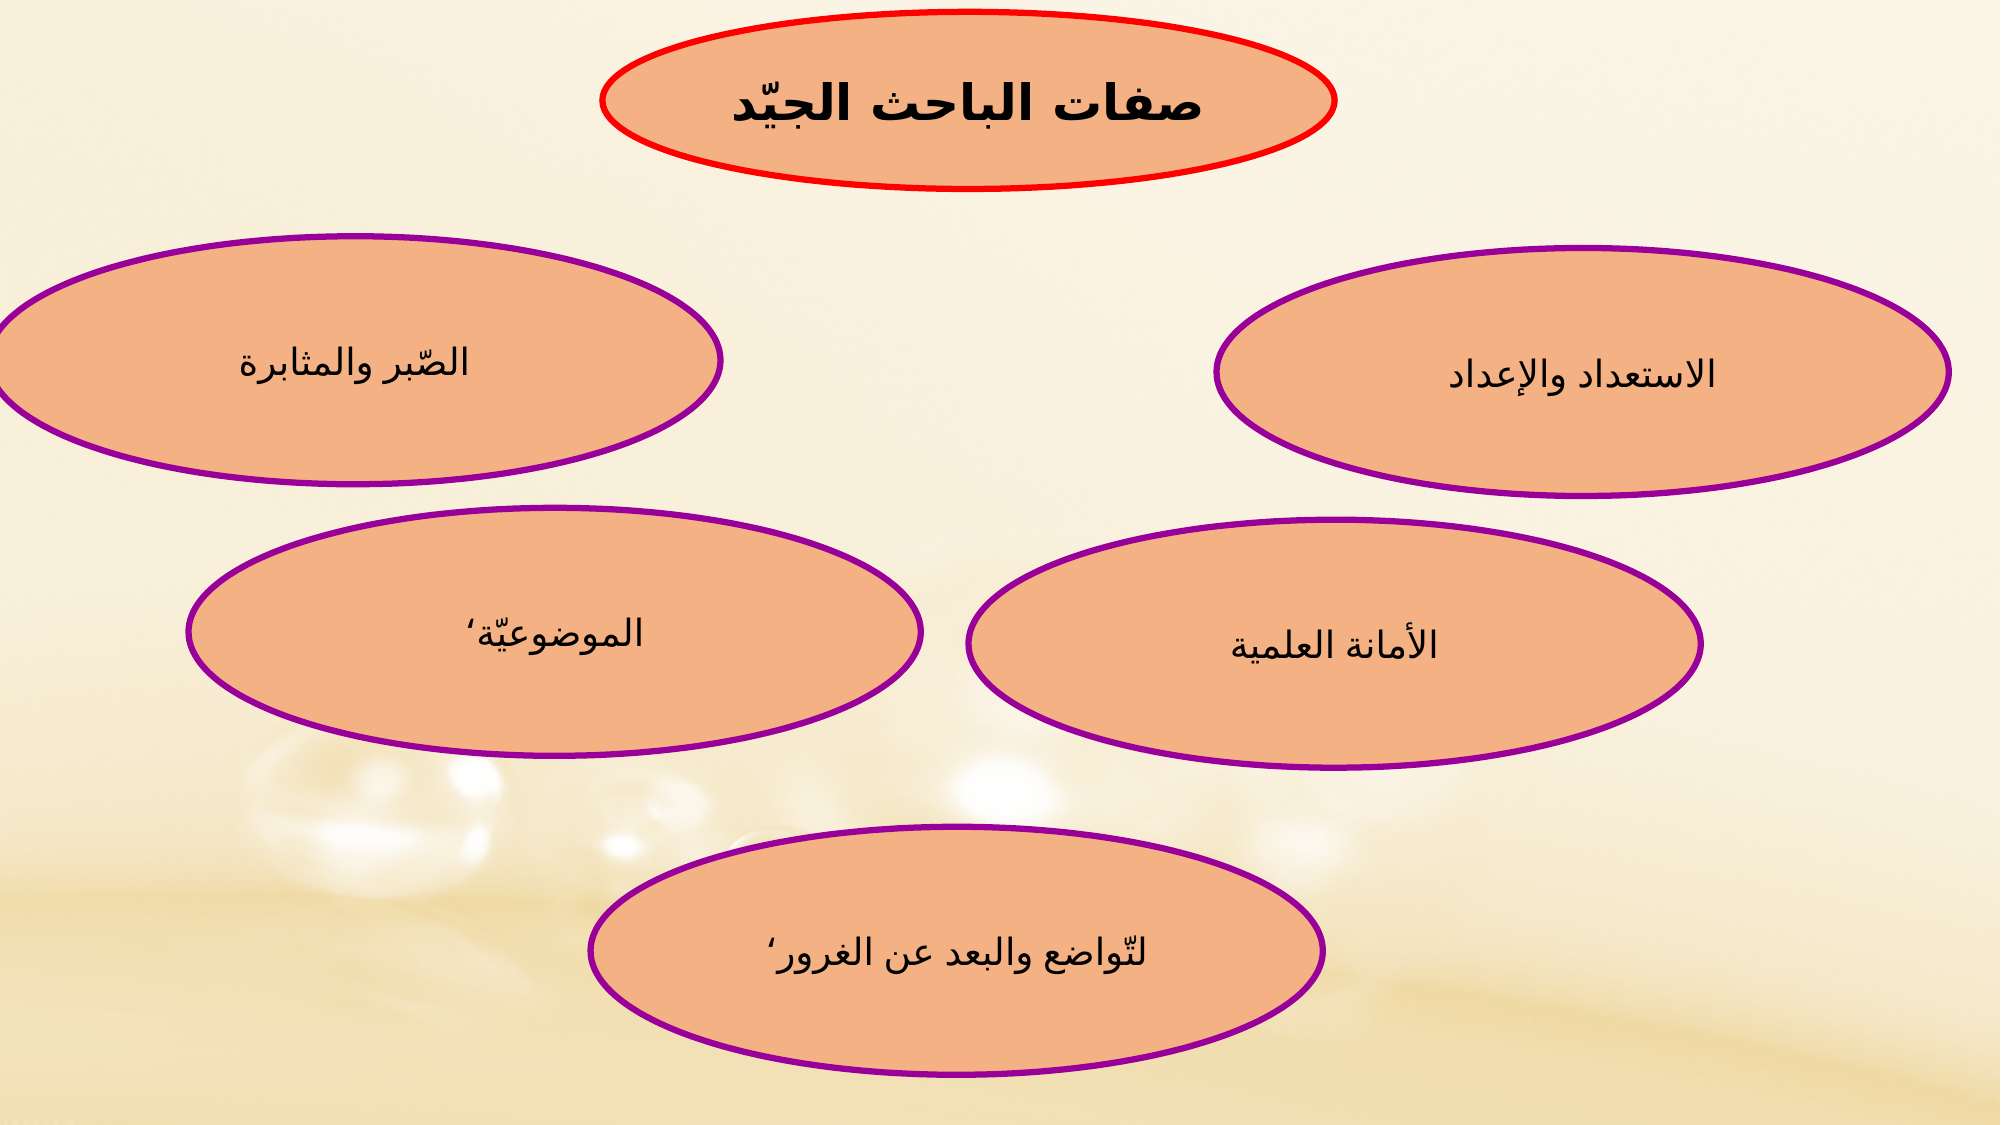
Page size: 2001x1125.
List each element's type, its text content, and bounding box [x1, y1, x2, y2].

text_box صفات الباحث الجيّد [602, 11, 1335, 189]
text_box ‘لتّواضع والبعد عن الغرور [590, 826, 1323, 1075]
text_box الاستعداد والإعداد [1216, 247, 1949, 497]
text_box الصّبر والمثابرة [0, 236, 721, 485]
text_box ‘الموضوعيّة [188, 507, 921, 756]
picture [0, 0, 2000, 1125]
text_box الأمانة العلمية [968, 519, 1701, 768]
